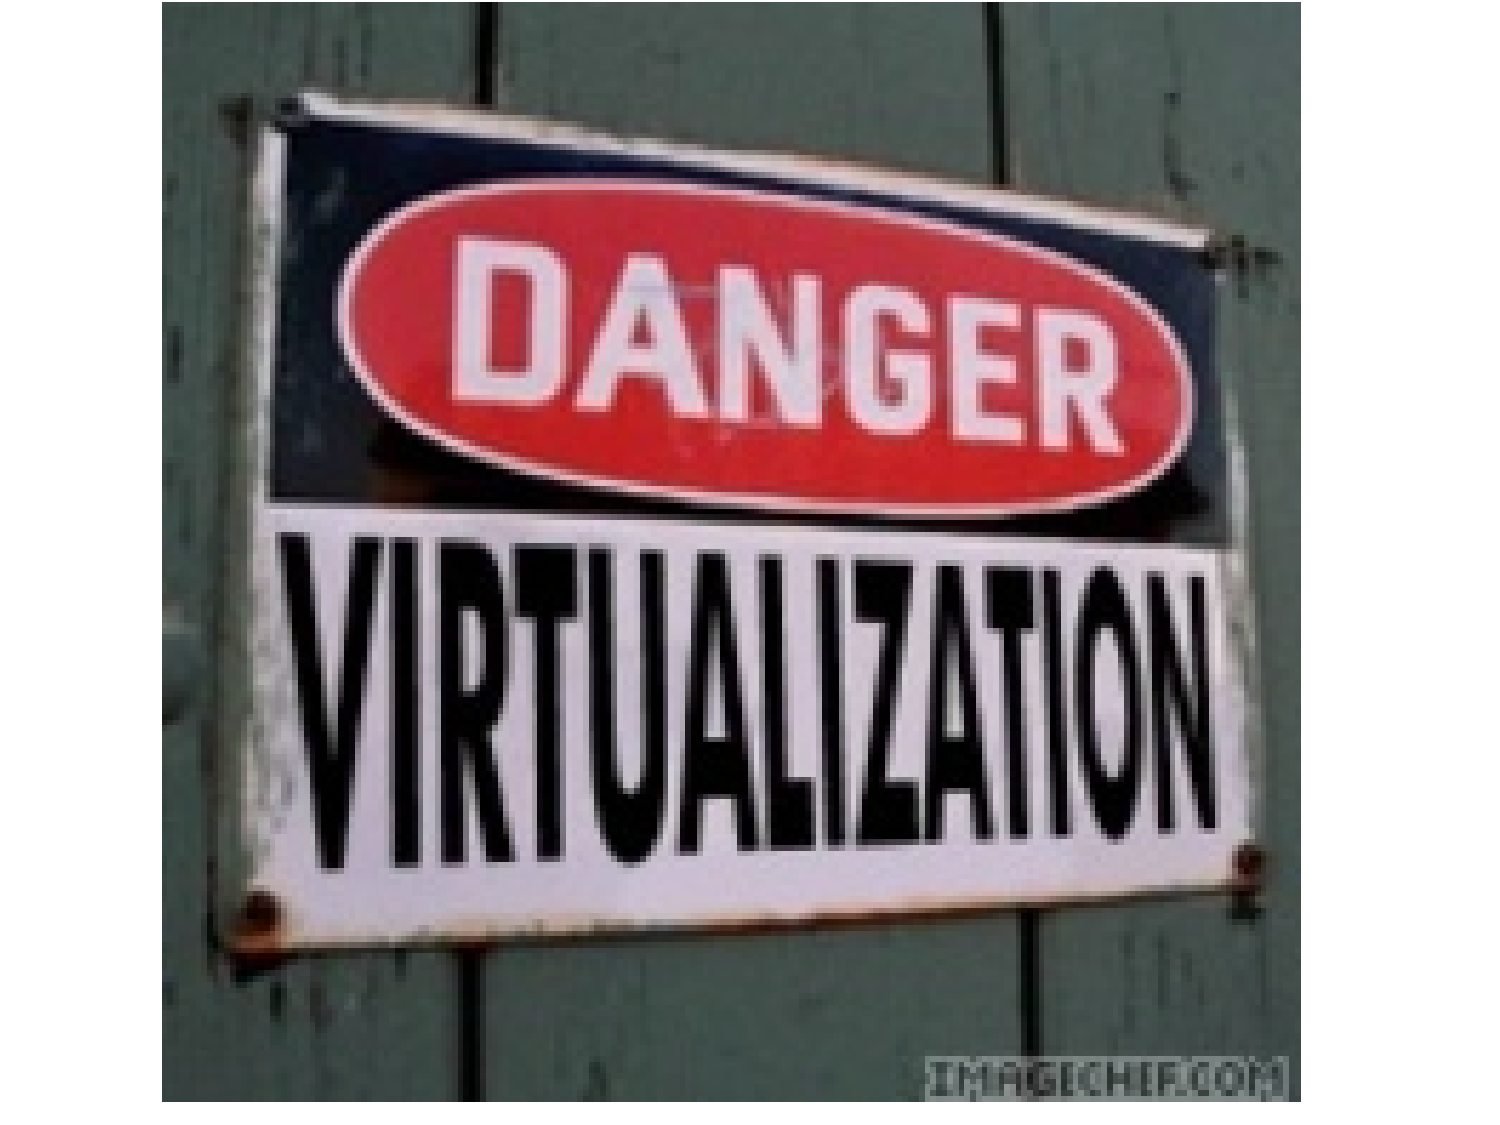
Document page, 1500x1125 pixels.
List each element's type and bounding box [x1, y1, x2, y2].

picture [162, 2, 1301, 1102]
